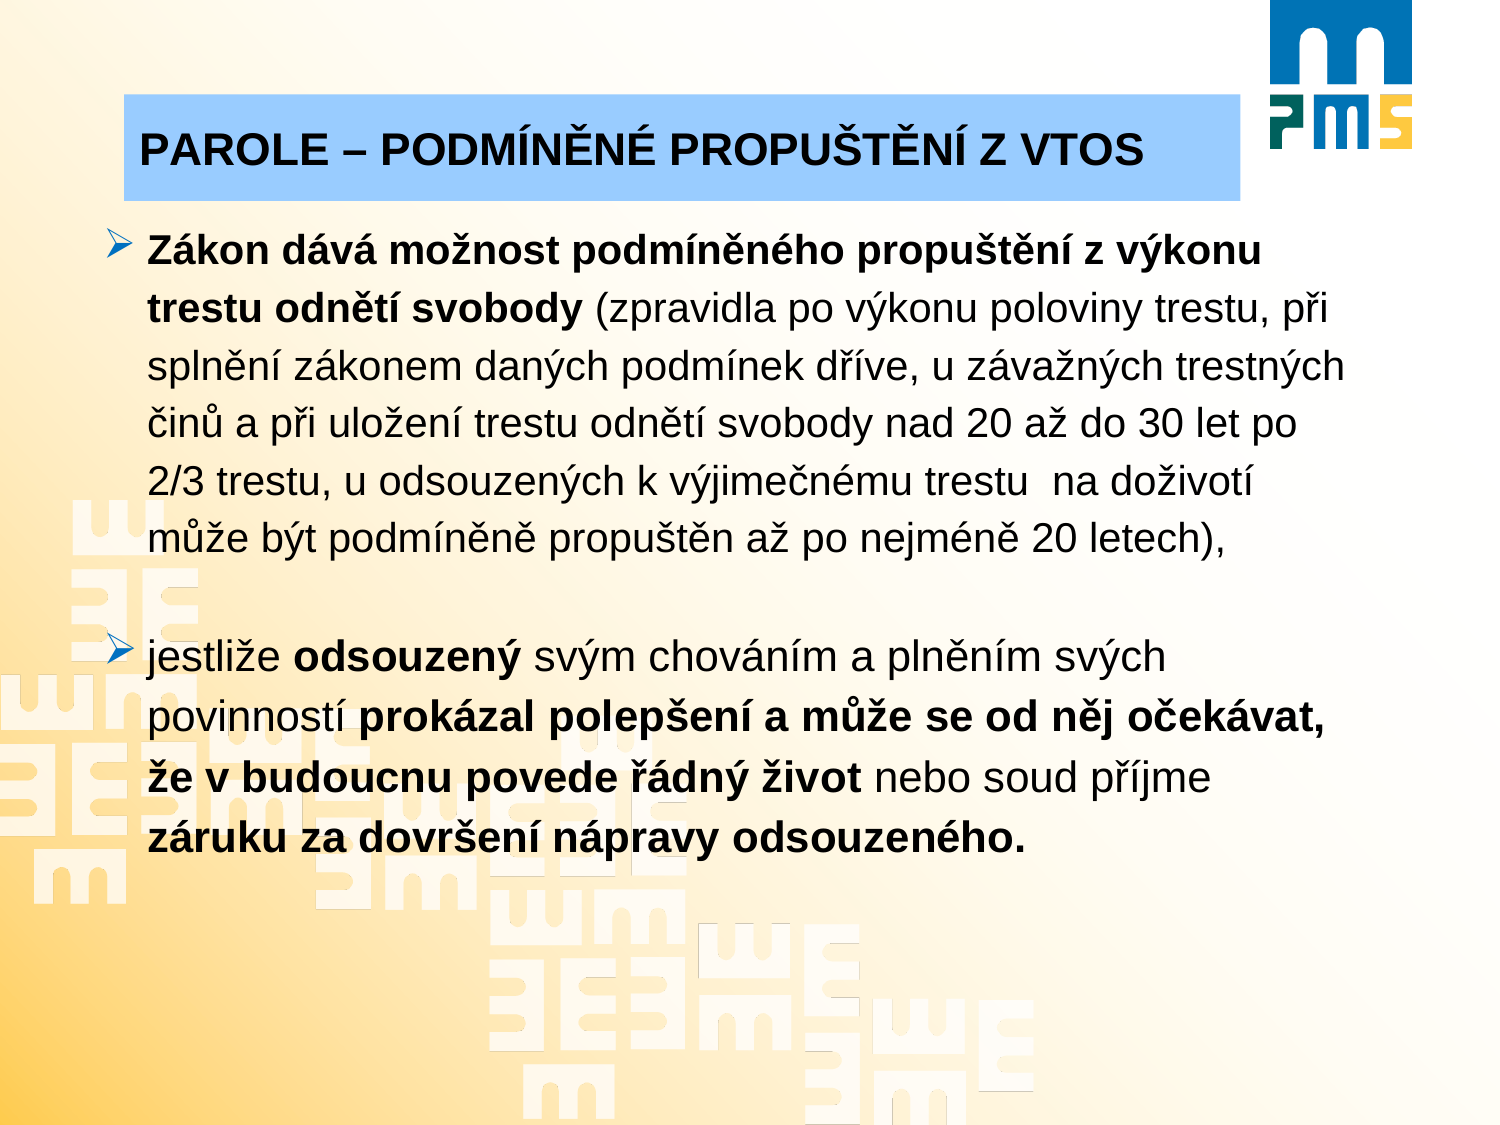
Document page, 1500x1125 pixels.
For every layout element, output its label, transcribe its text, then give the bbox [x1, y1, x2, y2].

text_box Zákon dává možnost podmíněného propuštění z výkonu trestu odnětí svobody (zpravidla po výkonu poloviny trestu, při splnění zákonem daných podmínek dříve, u závažných trestných činů a při uložení trestu odnětí svobody nad 20 až do 30 let po 2/3 trestu, u odsouzených k výjimečnému trestu na doživotí může být podmíněně propuštěn až po nejméně 20 letech), jestliže odsouzený svým chováním a plněním svých povinností prokázal polepšení a může se od něj očekávat, že v budoucnu povede řádný život nebo soud příjme záruku za dovršení nápravy odsouzeného. [88, 207, 1365, 1059]
picture [0, 0, 1500, 1125]
title PAROLE – PODMÍNĚNÉ PROPUŠTĚNÍ Z VTOS [124, 94, 1241, 201]
